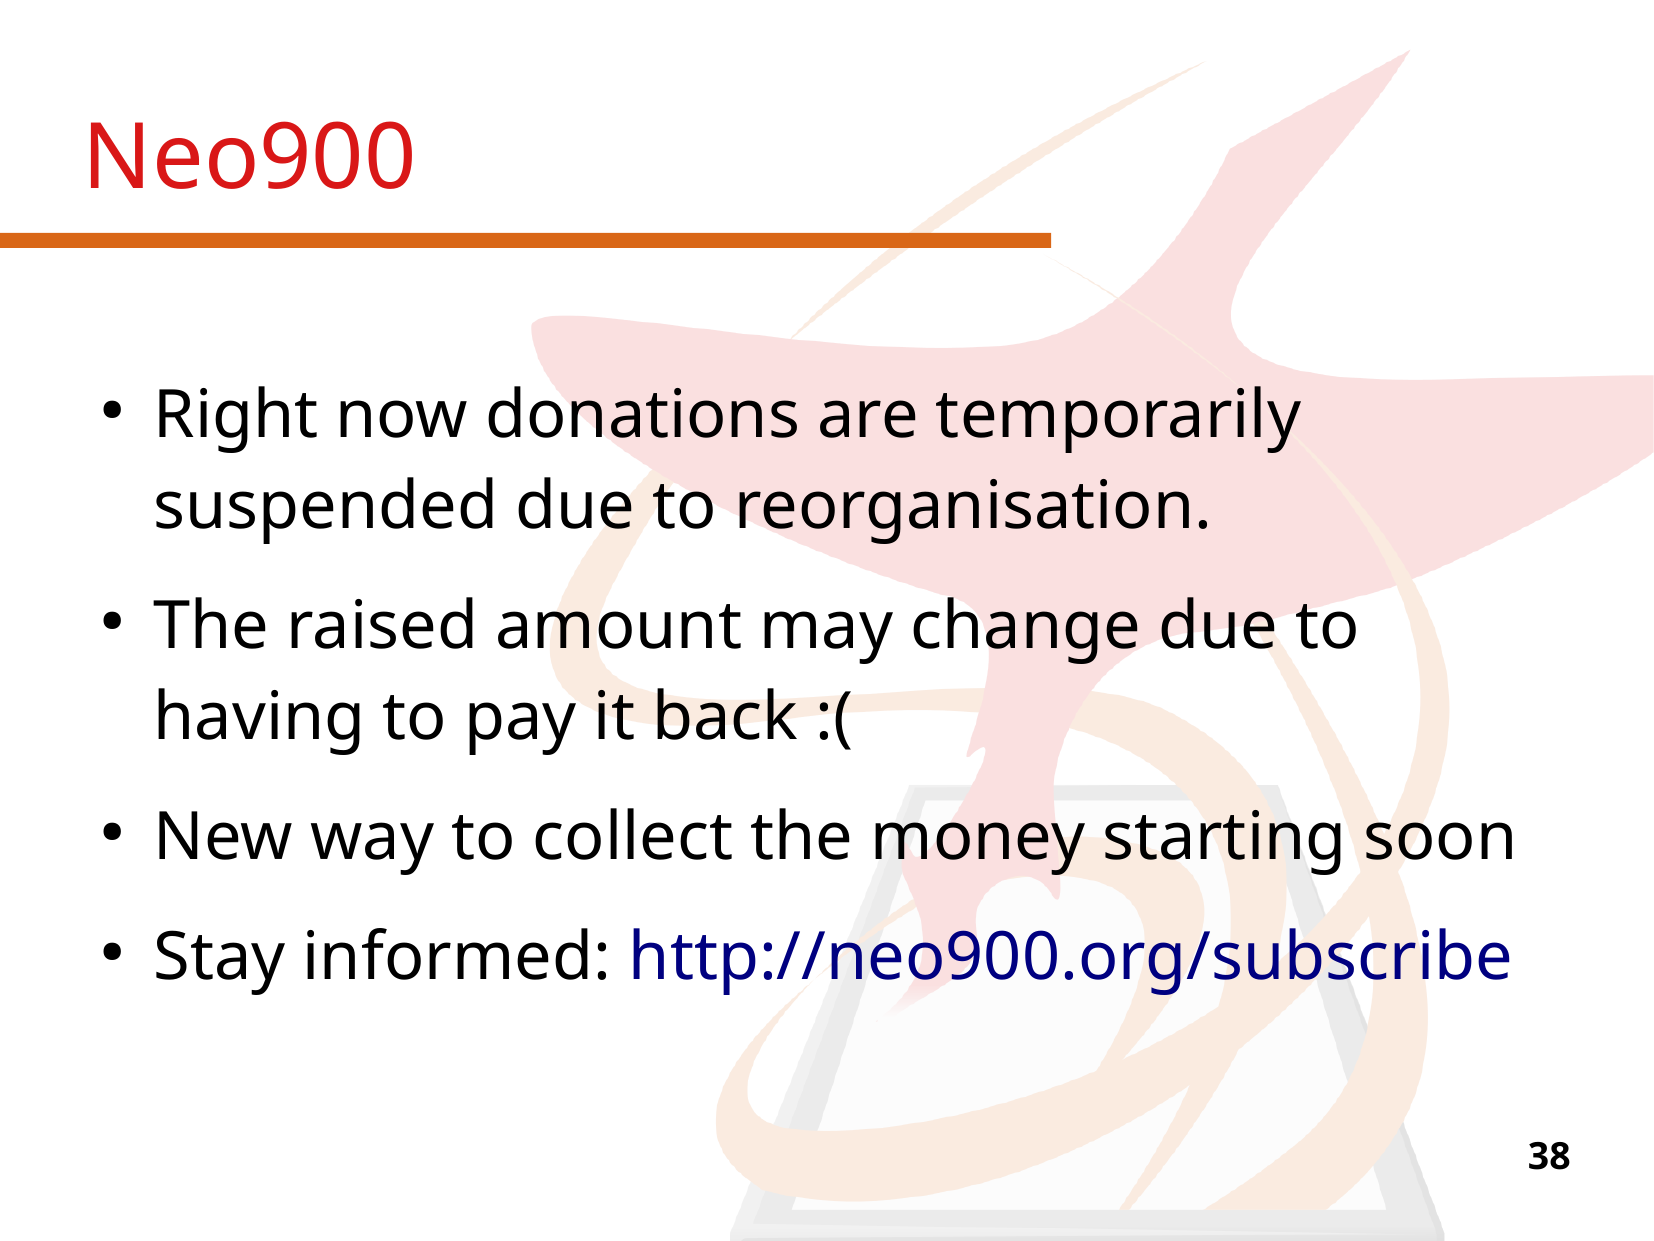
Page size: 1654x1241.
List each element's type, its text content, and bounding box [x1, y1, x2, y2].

picture [531, 49, 1654, 1241]
title Neo900 [82, 49, 1571, 257]
list Right now donations are temporarily suspended due to reorganisation. The raised amount may change due to having to pay it back :( New way to collect the money starting soon Stay informed: http://neo900.org/subscribe [82, 290, 1571, 1075]
